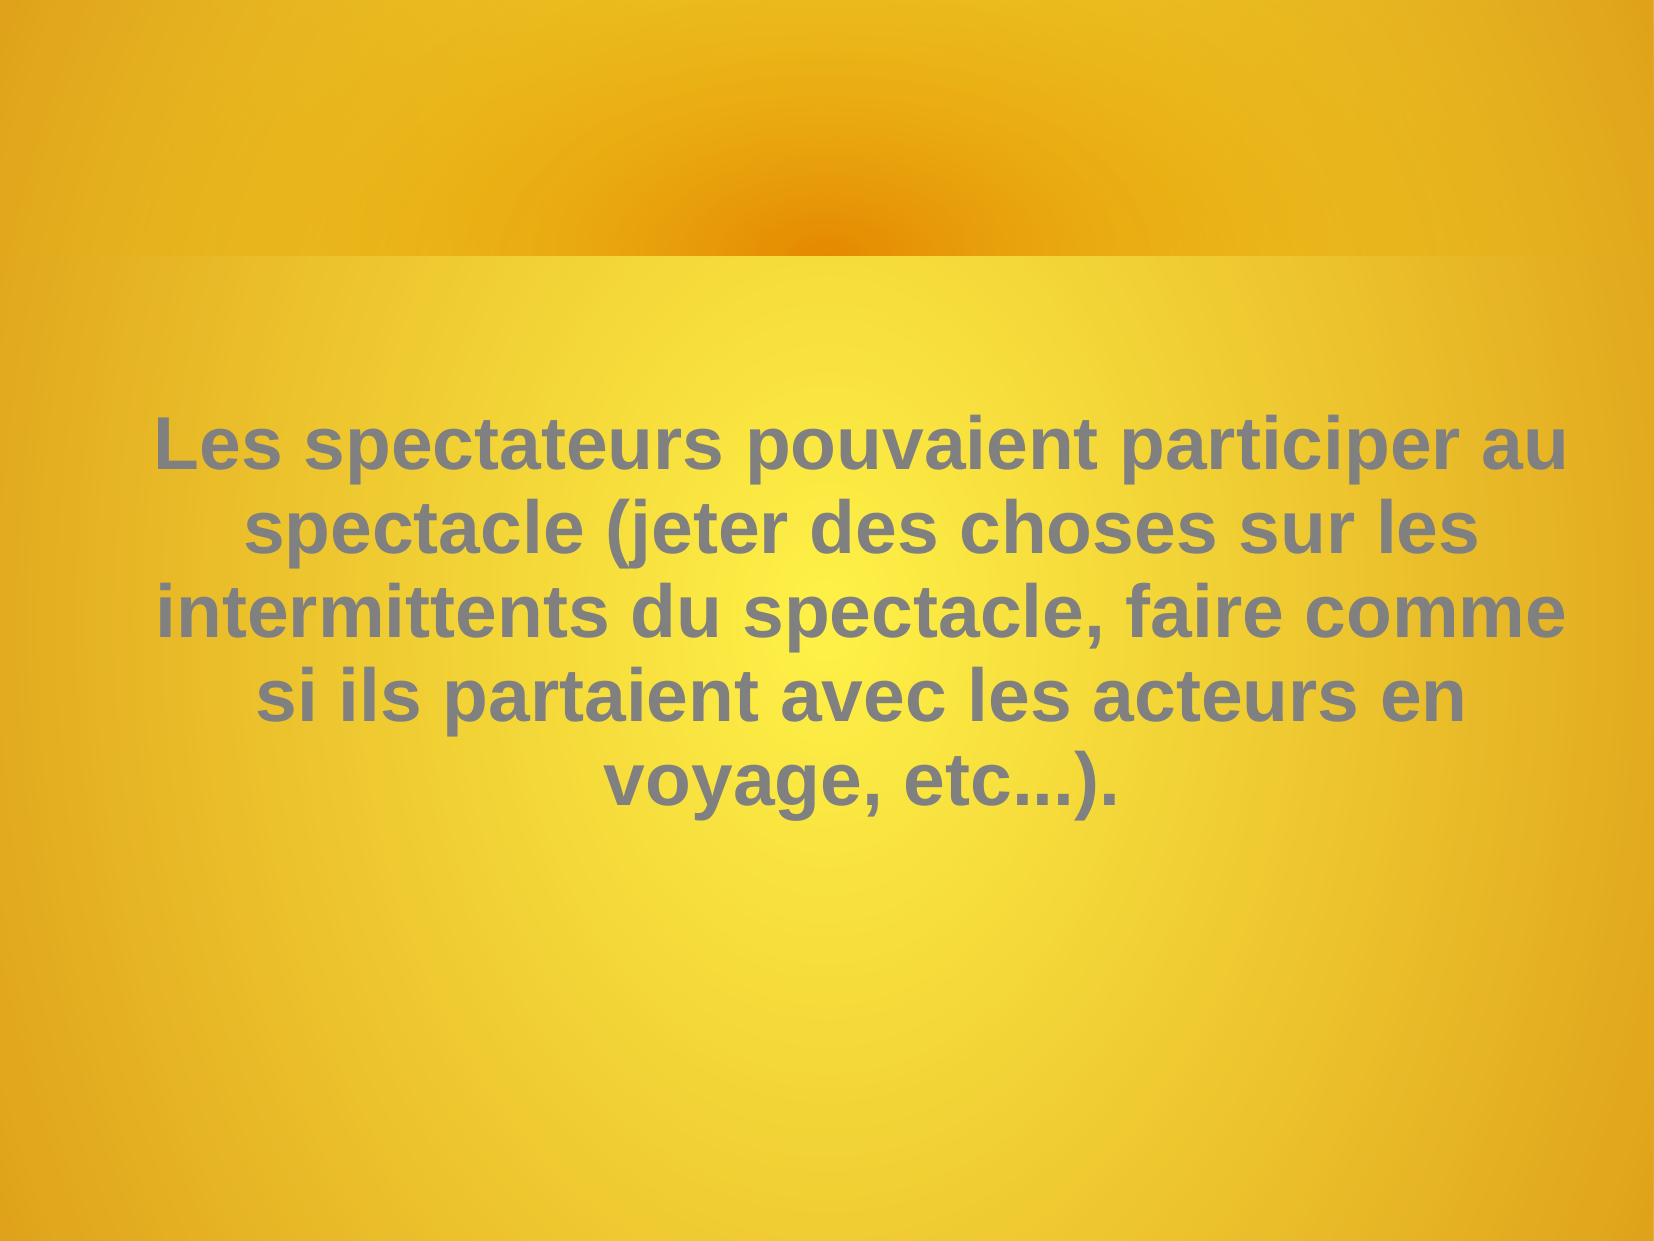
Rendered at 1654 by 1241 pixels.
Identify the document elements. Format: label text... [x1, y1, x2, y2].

title Les spectateurs pouvaient participer au spectacle (jeter des choses sur les intermittents du spectacle, faire comme si ils partaient avec les acteurs en voyage, etc...). [118, 401, 1607, 822]
